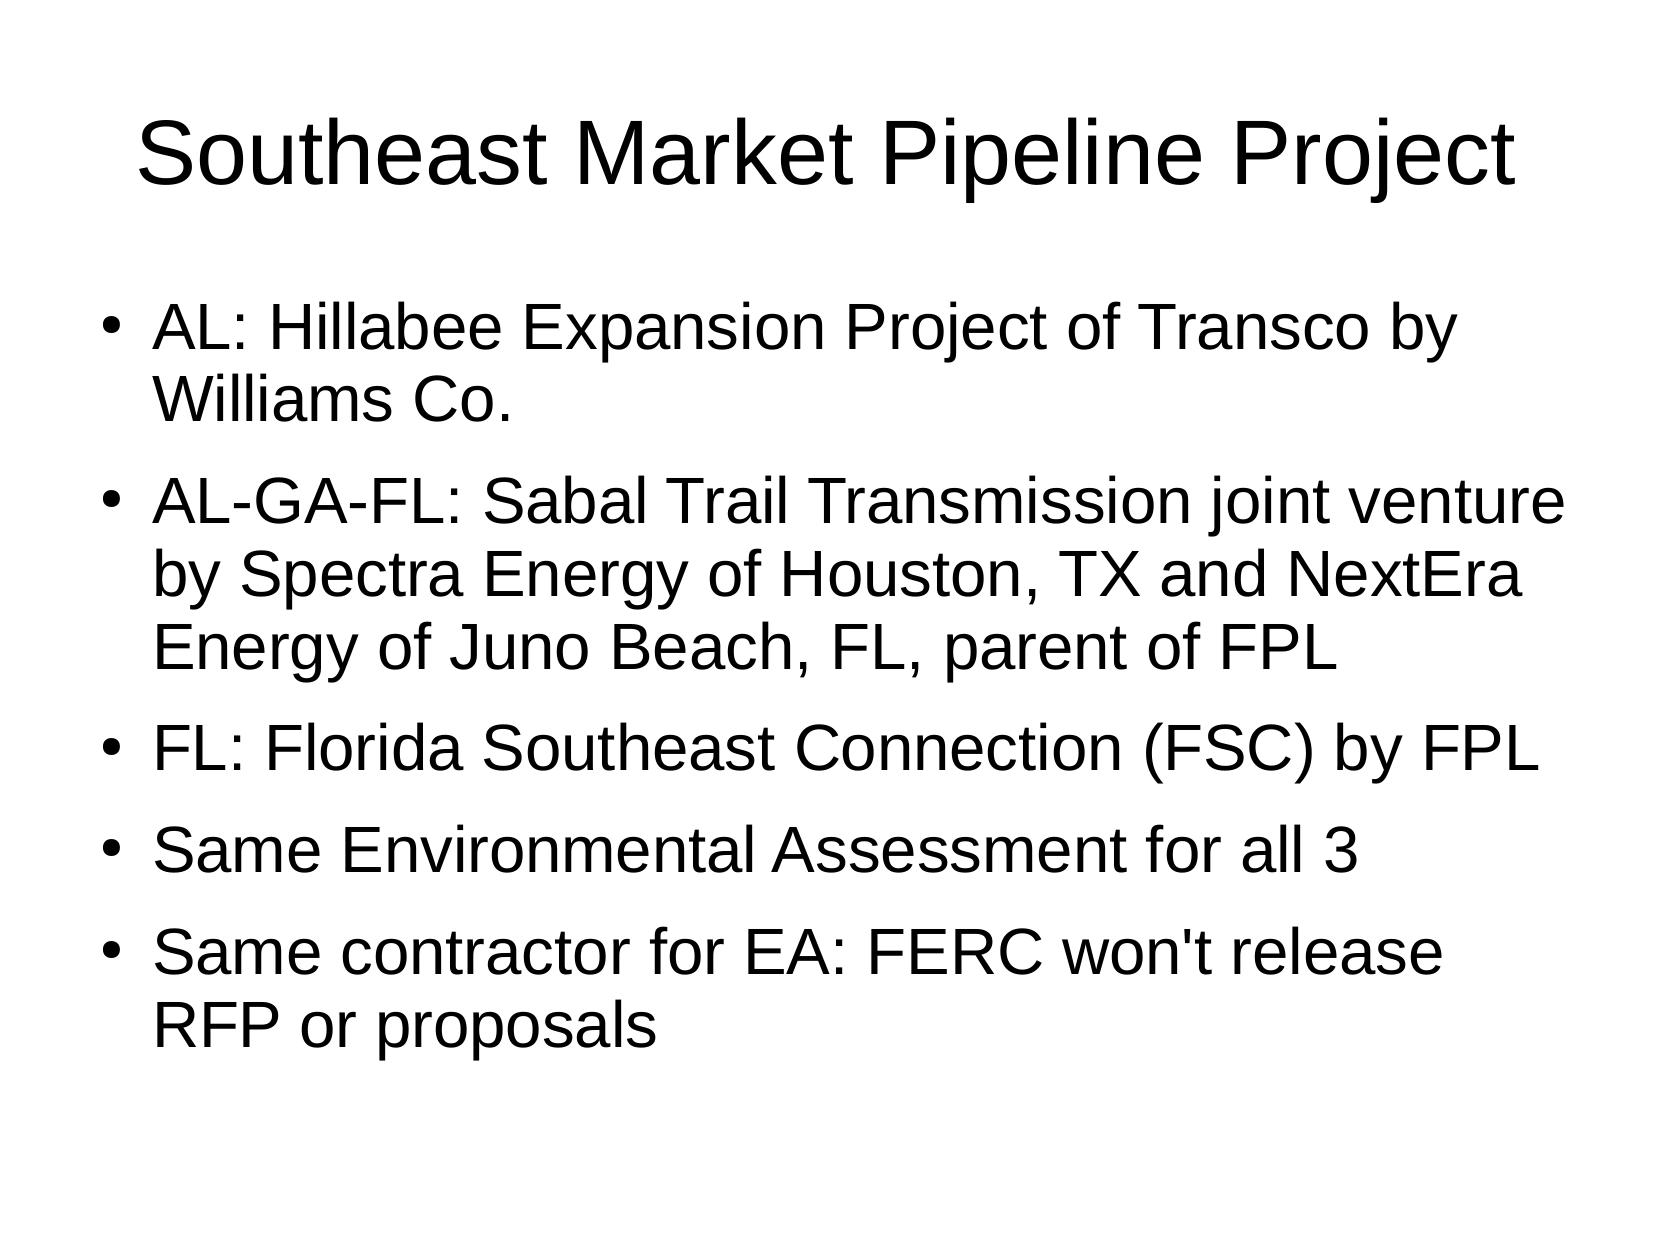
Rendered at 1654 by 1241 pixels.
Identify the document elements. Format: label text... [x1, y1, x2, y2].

title Southeast Market Pipeline Project [82, 49, 1571, 257]
list AL: Hillabee Expansion Project of Transco by Williams Co. AL-GA-FL: Sabal Trail Transmission joint venture by Spectra Energy of Houston, TX and NextEra Energy of Juno Beach, FL, parent of FPL FL: Florida Southeast Connection (FSC) by FPL Same Environmental Assessment for all 3 Same contractor for EA: FERC won't release RFP or proposals [82, 290, 1571, 1111]
